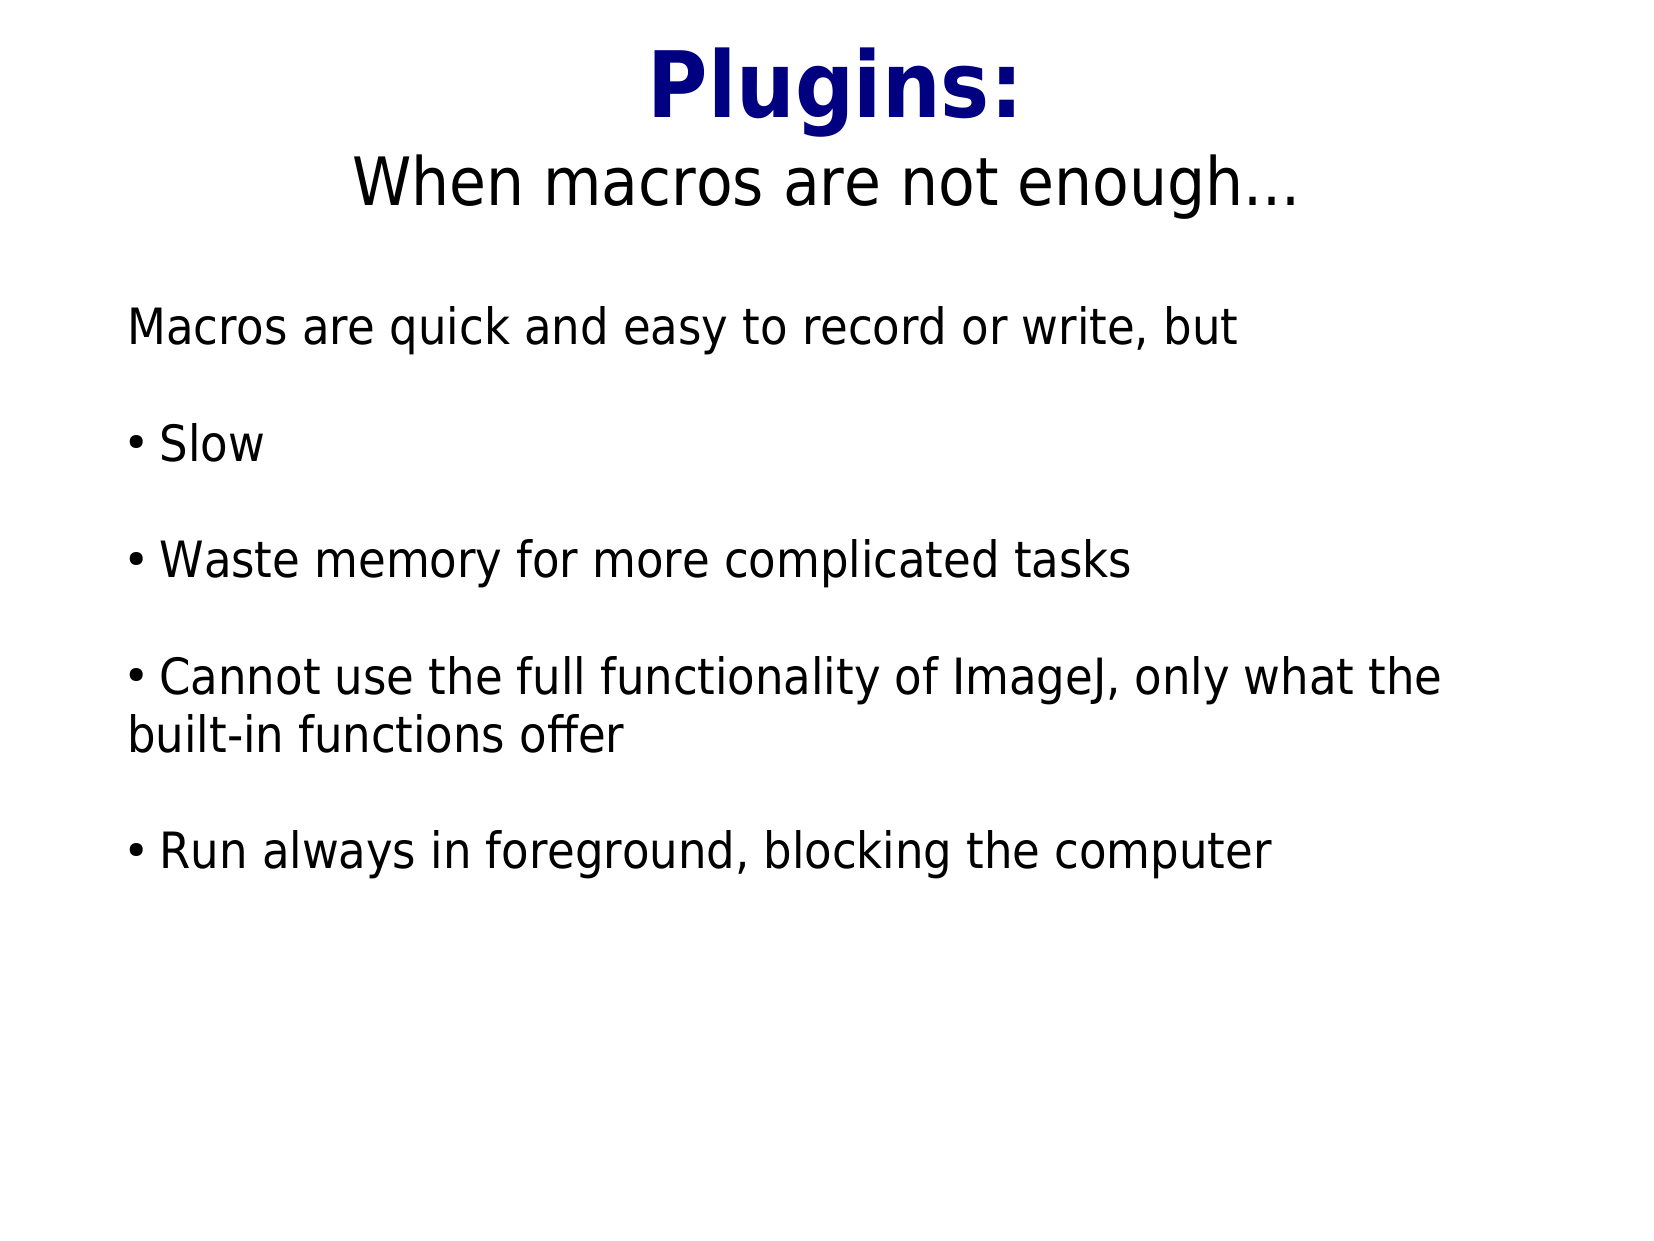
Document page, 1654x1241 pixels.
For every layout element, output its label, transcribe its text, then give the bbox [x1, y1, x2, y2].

title Plugins: [82, 31, 1571, 141]
text_box Macros are quick and easy to record or write, but Slow Waste memory for more complicated tasks Cannot use the full functionality of ImageJ, only what the built-in functions offer Run always in foreground, blocking the computer [112, 290, 1576, 888]
title When macros are not enough... [82, 141, 1571, 287]
